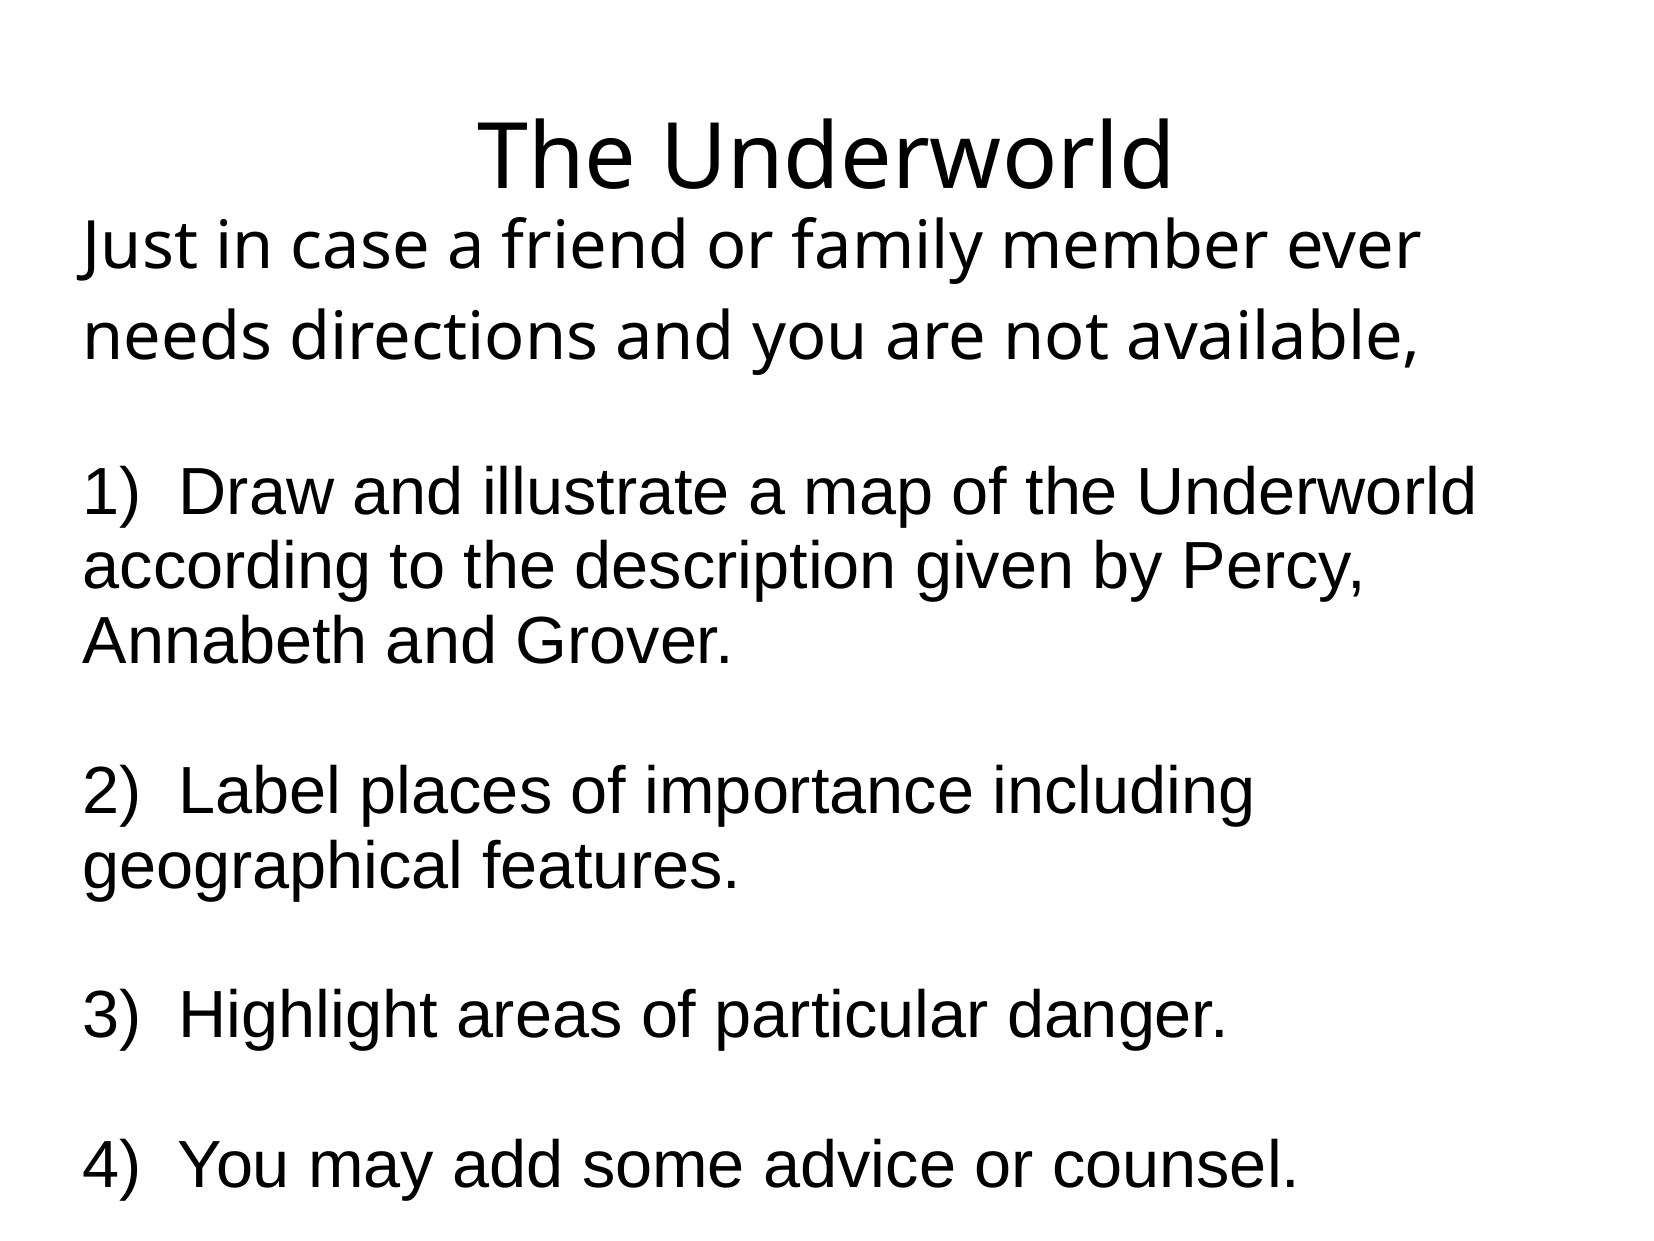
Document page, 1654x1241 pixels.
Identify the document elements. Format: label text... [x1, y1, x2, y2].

subtitle Just in case a friend or family member ever needs directions and you are not available, 1) Draw and illustrate a map of the Underworld according to the description given by Percy, Annabeth and Grover. 2) Label places of importance including geographical features. 3) Highlight areas of particular danger. 4) You may add some advice or counsel. [82, 195, 1571, 1204]
title The Underworld [82, 49, 1571, 195]
